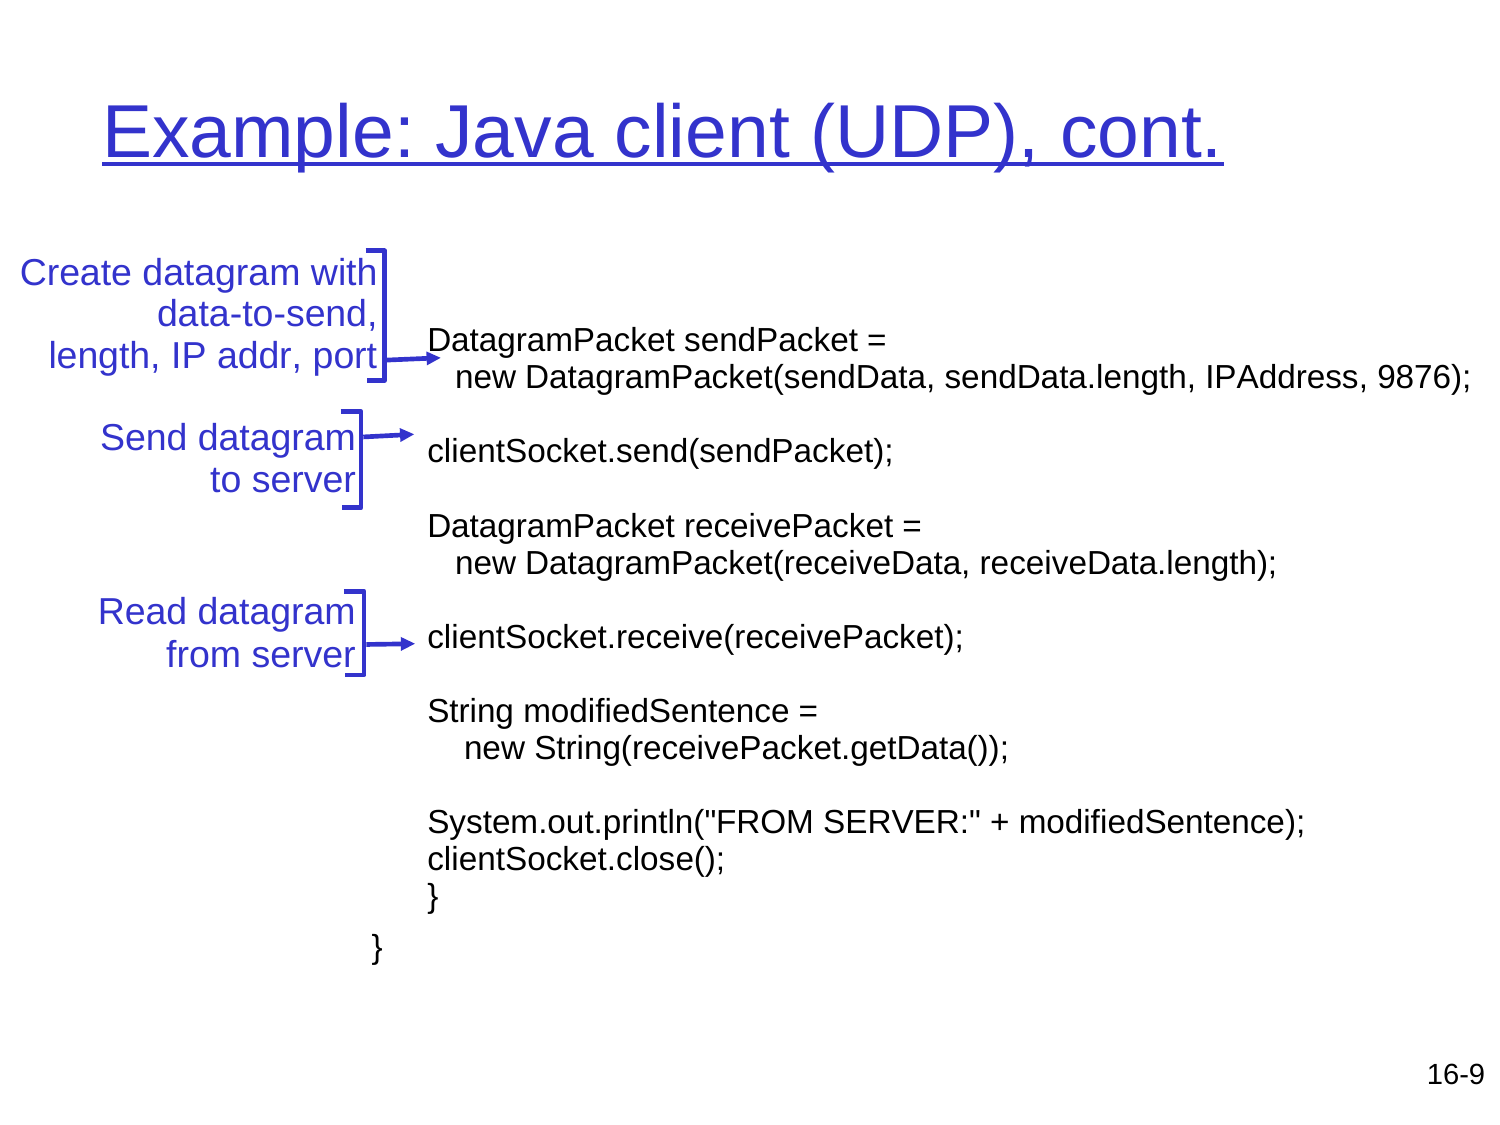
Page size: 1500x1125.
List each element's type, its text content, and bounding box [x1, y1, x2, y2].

text_box DatagramPacket sendPacket = new DatagramPacket(sendData, sendData.length, IPAddress, 9876); clientSocket.send(sendPacket); DatagramPacket receivePacket = new DatagramPacket(receiveData, receiveData.length); clientSocket.receive(receivePacket); String modifiedSentence = new String(receivePacket.getData()); System.out.println("FROM SERVER:" + modifiedSentence); clientSocket.close(); } } [356, 314, 1497, 978]
text_box Create datagram with data-to-send, length, IP addr, port [0, 243, 393, 427]
text_box Send datagram to server [363, 439, 371, 508]
text_box Read datagram from server [83, 583, 371, 683]
text_box Send datagram to server [85, 408, 371, 508]
title Example: Java client (UDP), cont. [87, 37, 1363, 225]
